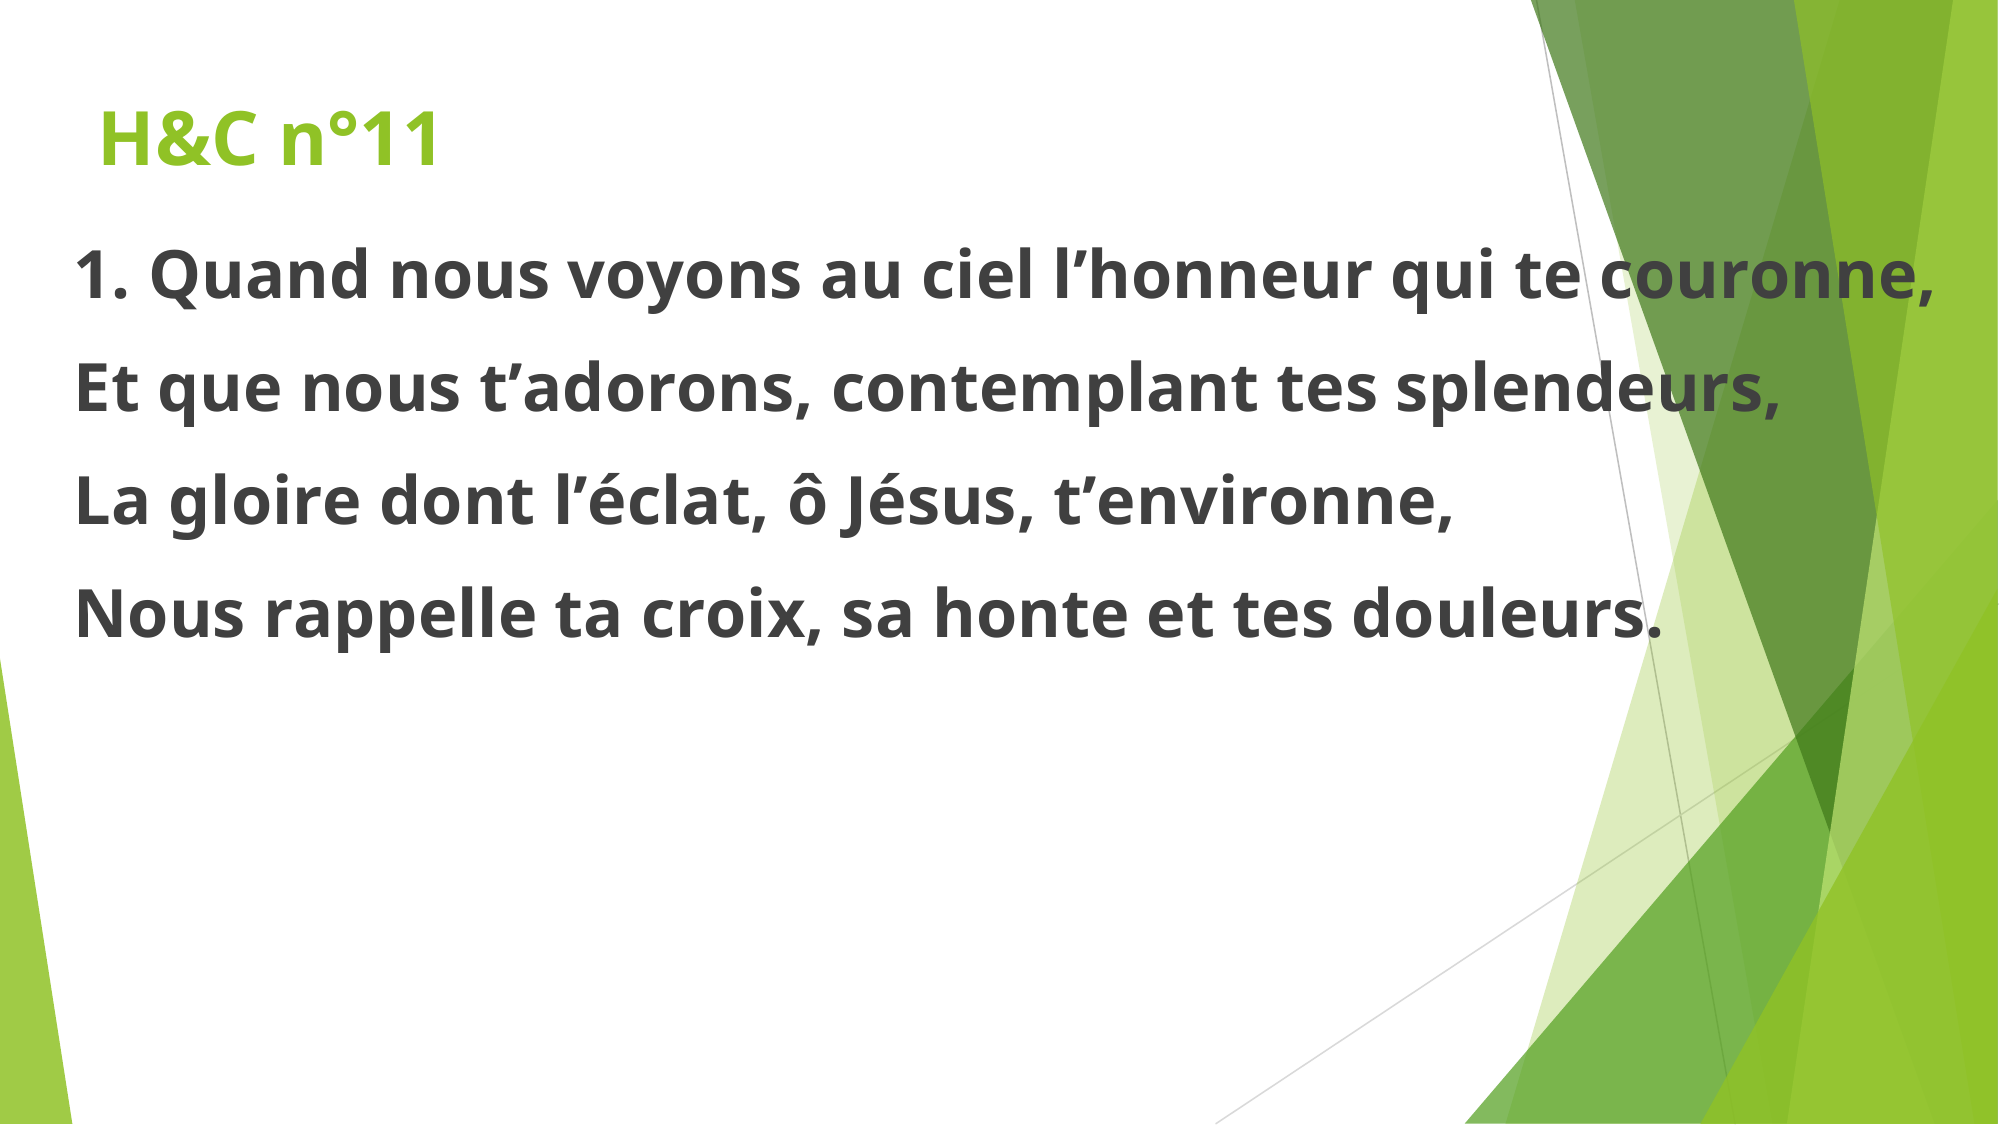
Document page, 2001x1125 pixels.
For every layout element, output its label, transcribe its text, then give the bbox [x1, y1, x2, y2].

text_box H&C n°11 [82, 82, 1522, 201]
text_box 1. Quand nous voyons au ciel l’honneur qui te couronne, Et que nous t’adorons, contemplant tes splendeurs, La gloire dont l’éclat, ô Jésus, t’environne, Nous rappelle ta croix, sa honte et tes douleurs. [59, 213, 2001, 1037]
